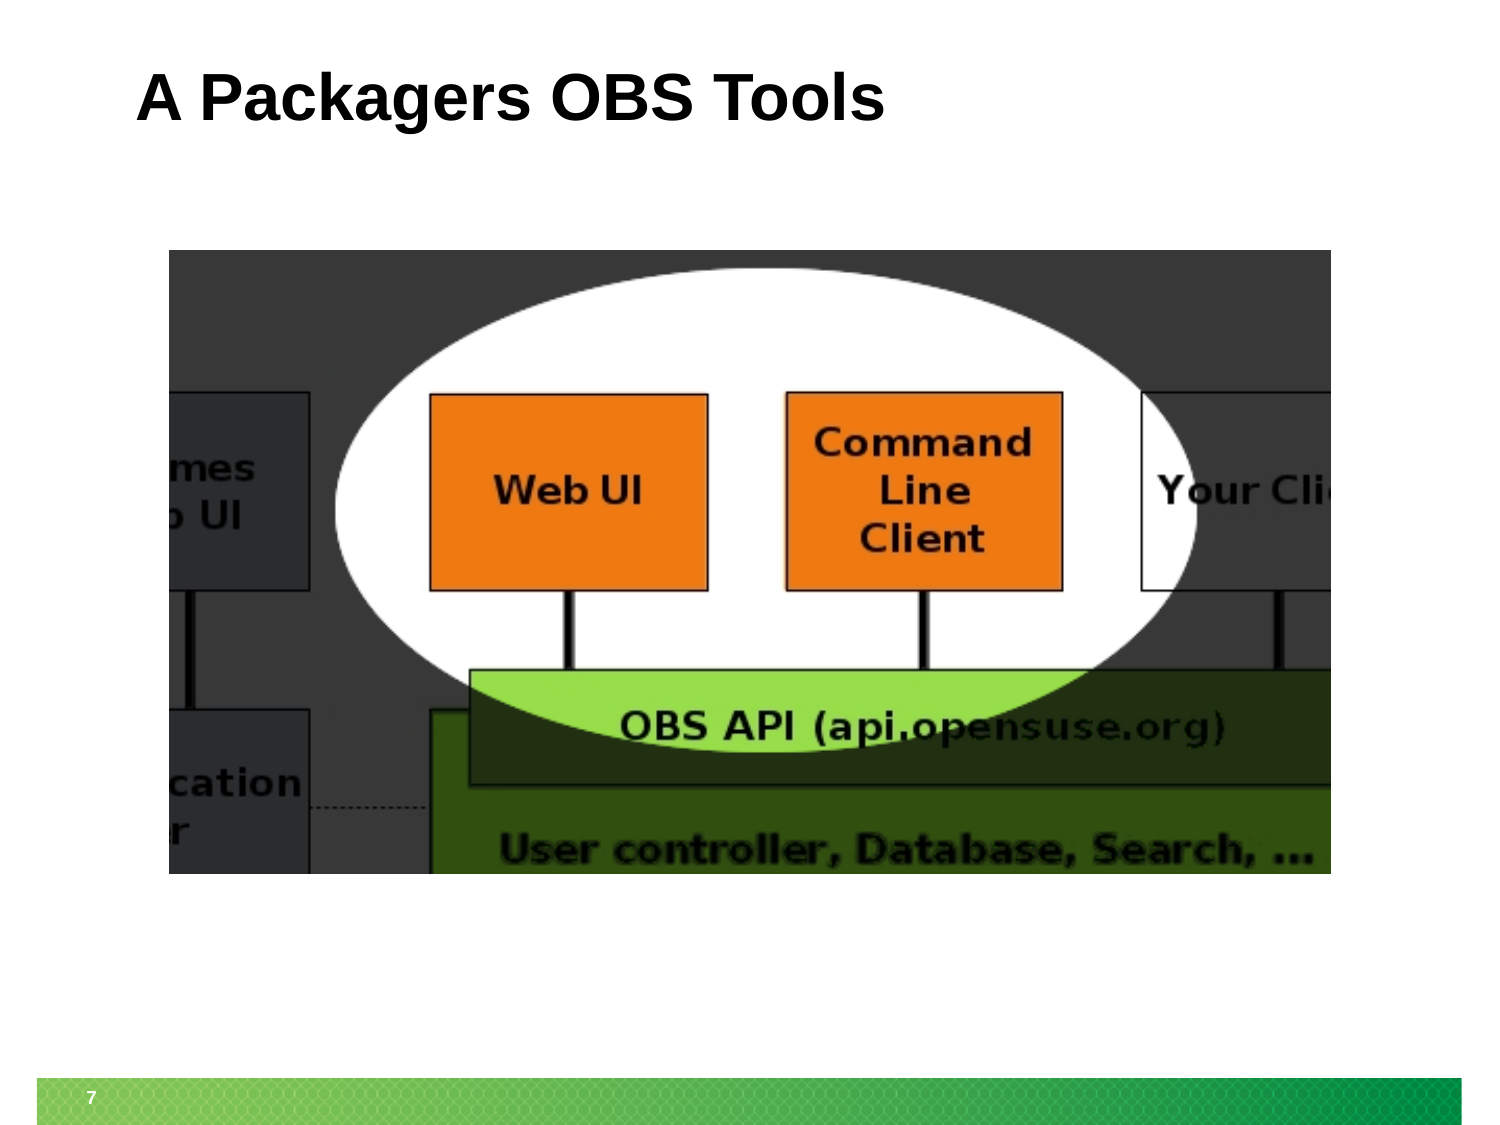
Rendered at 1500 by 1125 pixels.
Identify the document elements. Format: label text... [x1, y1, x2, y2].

picture [36, 1078, 1462, 1125]
picture [169, 250, 1331, 874]
title A Packagers OBS Tools [135, 41, 1372, 204]
